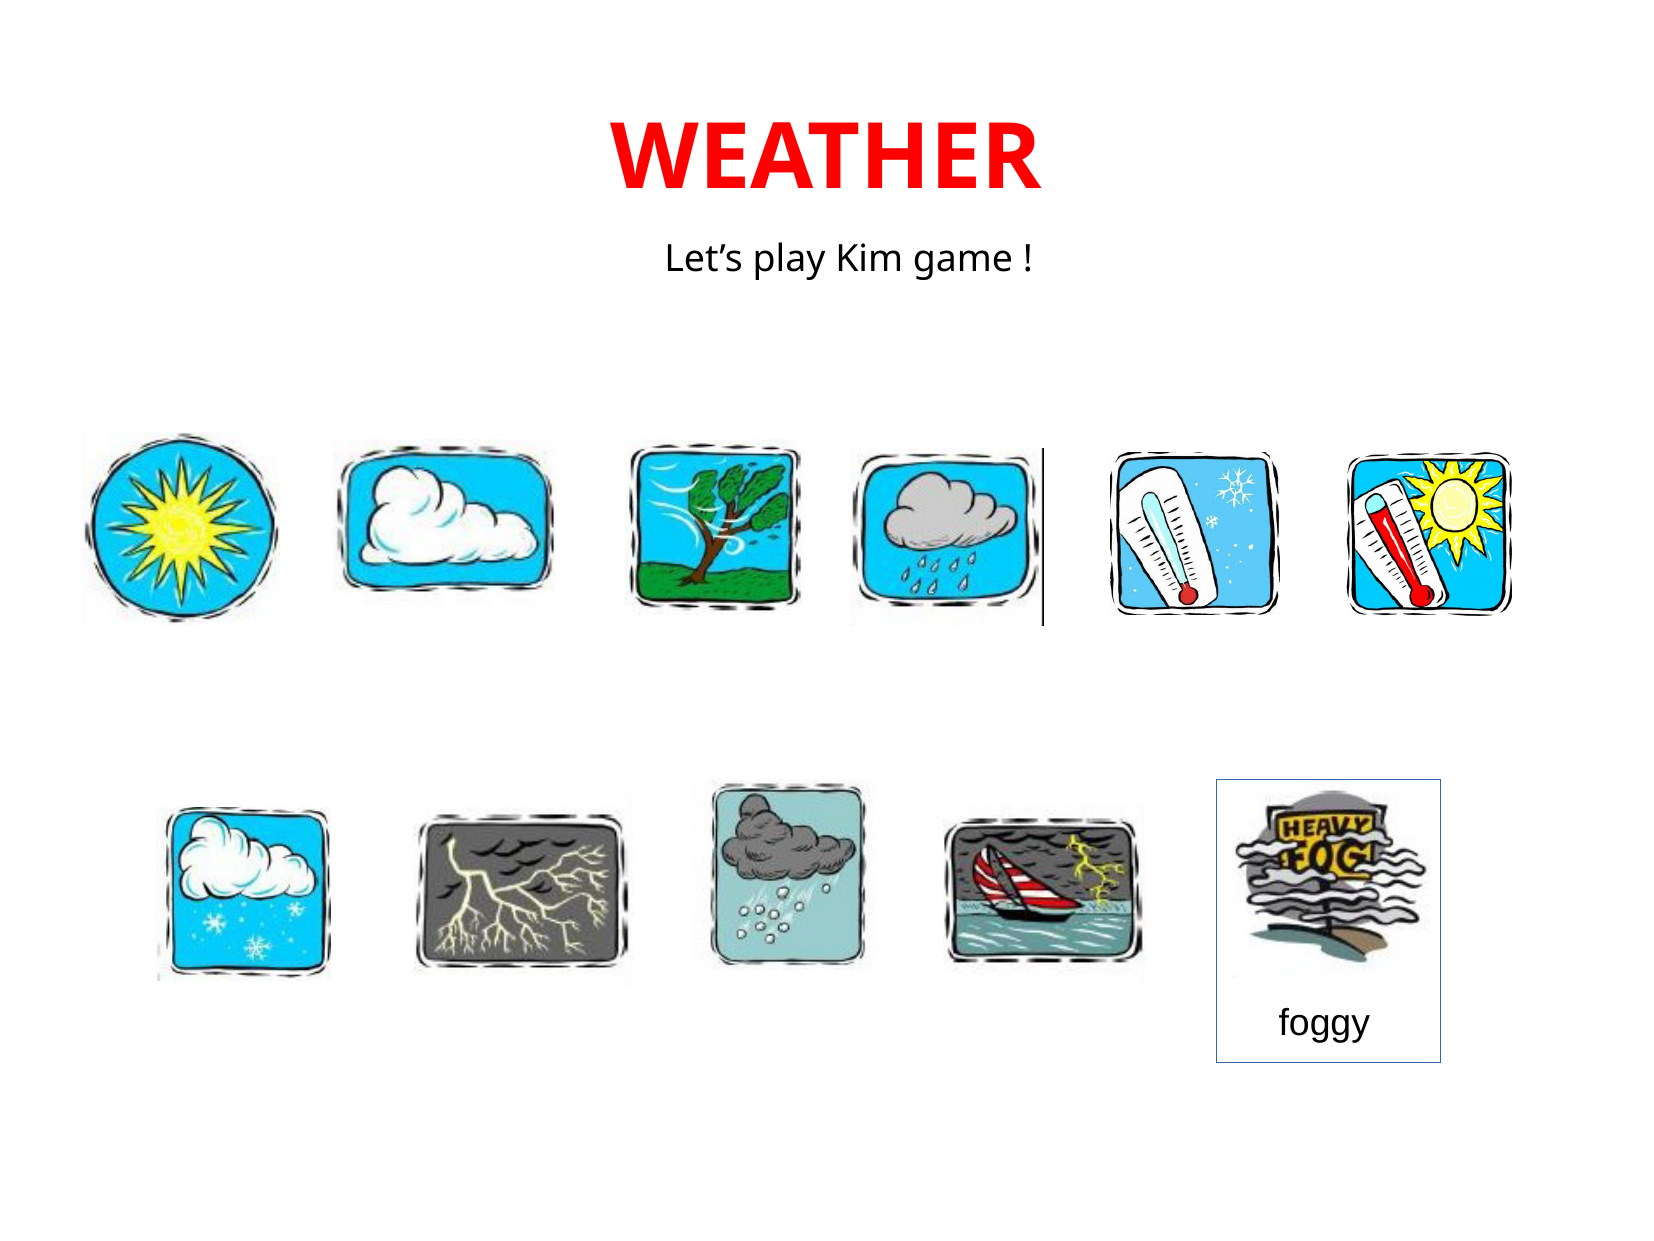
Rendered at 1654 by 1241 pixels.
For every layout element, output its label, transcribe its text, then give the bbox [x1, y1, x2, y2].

picture [413, 792, 634, 987]
picture [693, 779, 875, 970]
picture [943, 803, 1146, 982]
text_box Let’s play Kim game ! [649, 224, 1193, 286]
picture [1110, 452, 1280, 615]
picture [82, 432, 280, 626]
picture [1346, 452, 1512, 616]
picture [1231, 780, 1430, 978]
picture [850, 448, 1044, 626]
picture [332, 439, 556, 615]
picture [156, 807, 331, 981]
picture [625, 439, 804, 615]
text_box foggy [1263, 994, 1406, 1052]
title WEATHER [82, 49, 1571, 257]
